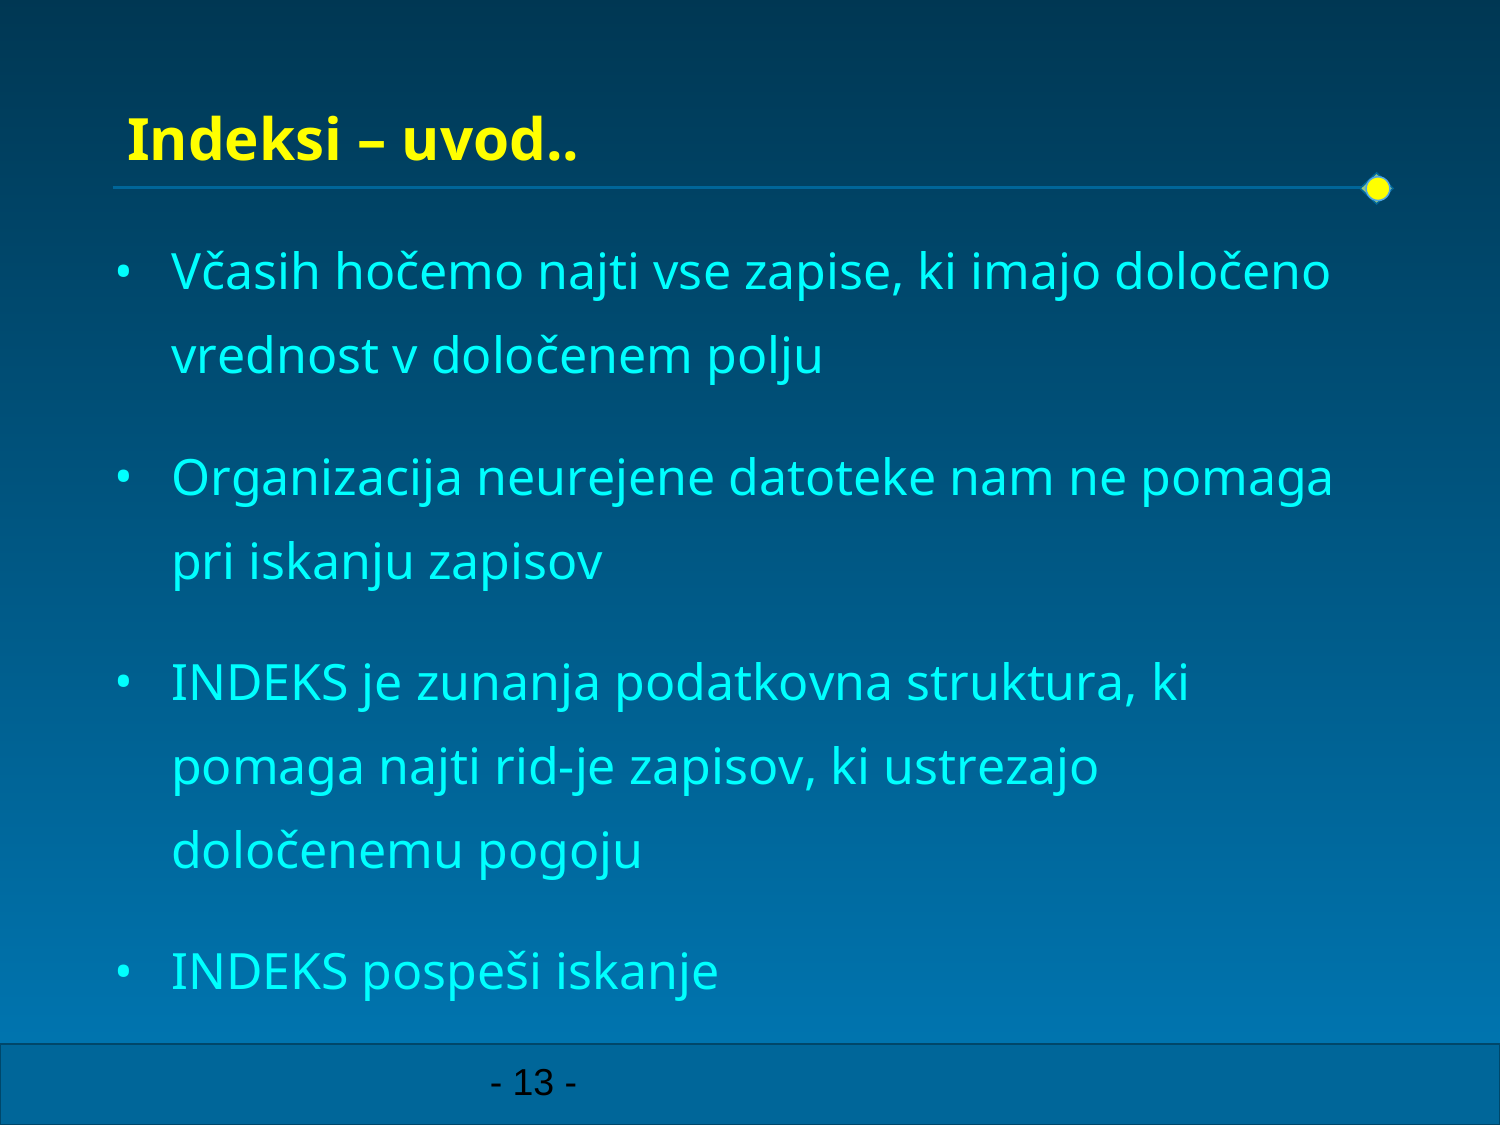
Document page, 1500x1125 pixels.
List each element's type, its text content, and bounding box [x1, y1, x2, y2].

list Včasih hočemo najti vse zapise, ki imajo določeno vrednost v določenem polju Organizacija neurejene datoteke nam ne pomaga pri iskanju zapisov INDEKS je zunanja podatkovna struktura, ki pomaga najti rid-je zapisov, ki ustrezajo določenemu pogoju INDEKS pospeši iskanje [100, 208, 1400, 965]
title Indeksi – uvod.. [112, 94, 1388, 181]
